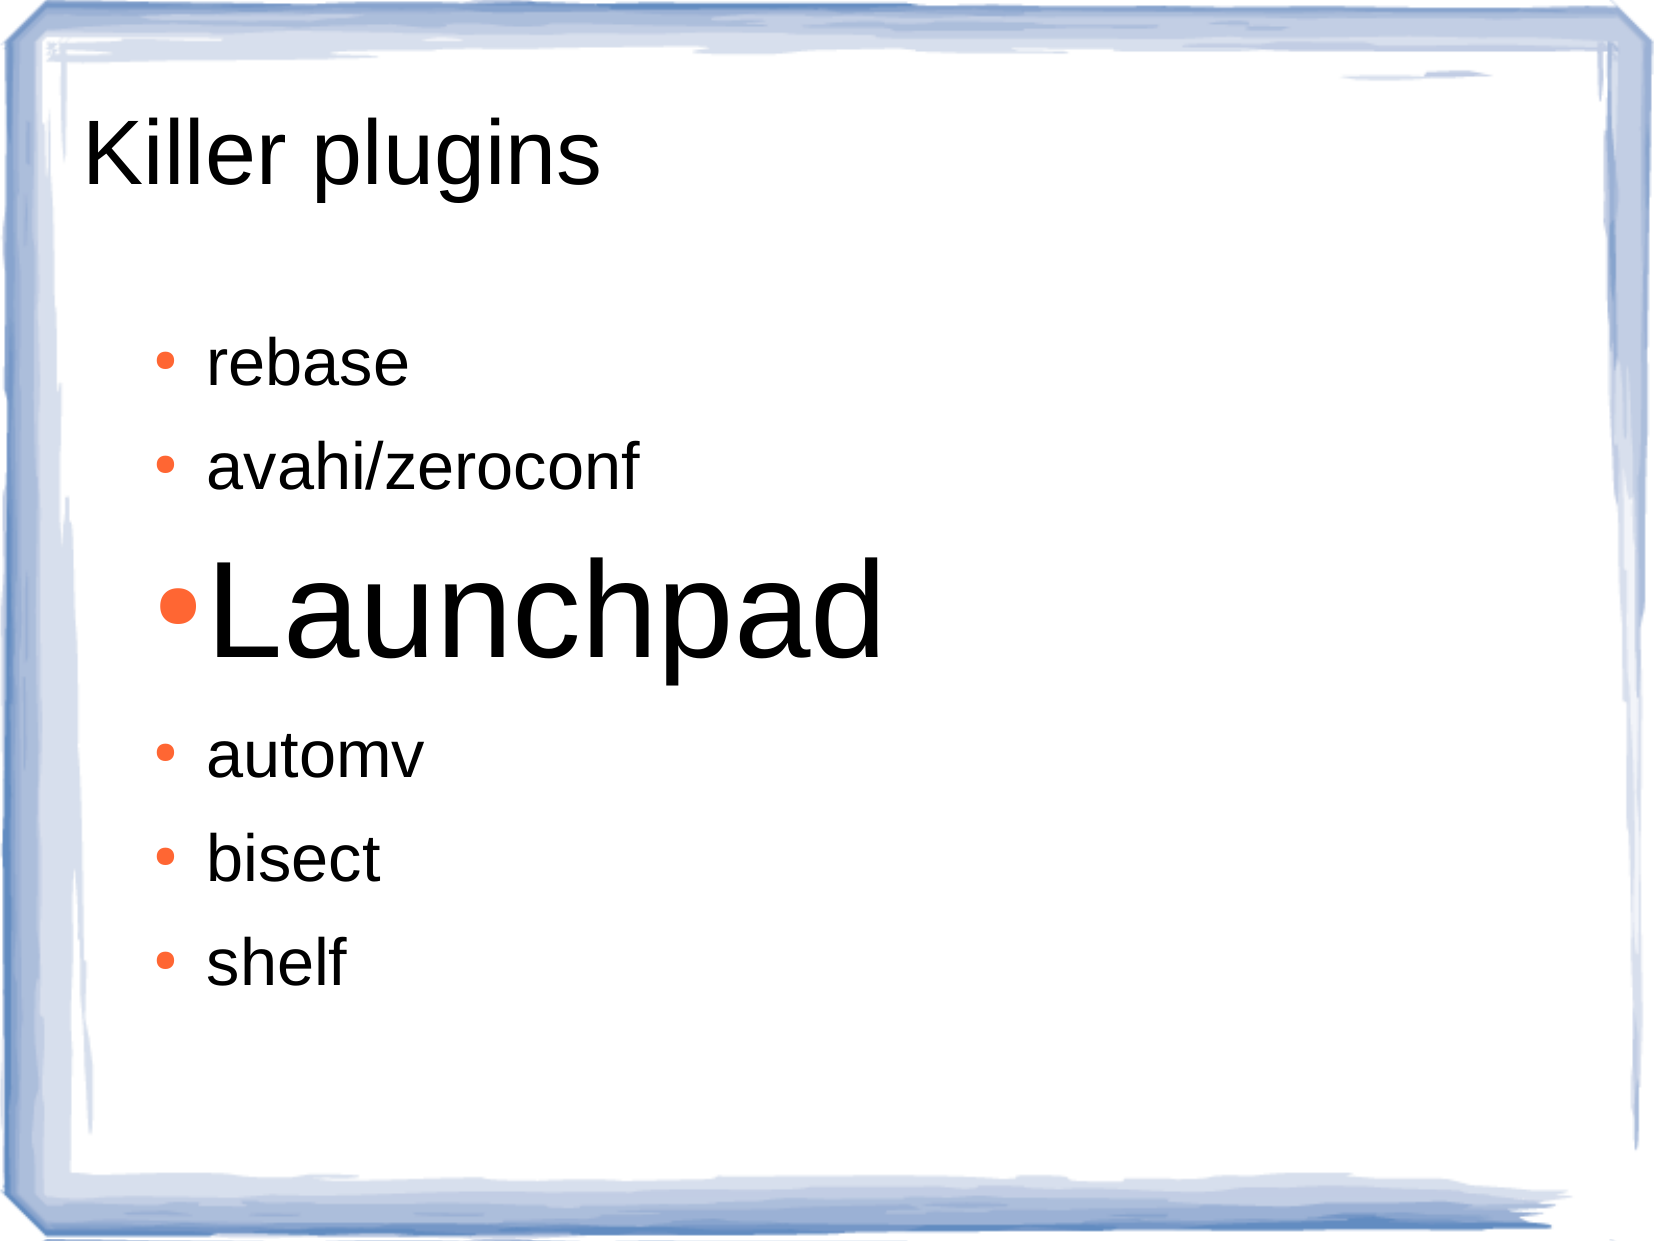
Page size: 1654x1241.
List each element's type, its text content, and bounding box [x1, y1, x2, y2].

picture [0, 0, 1654, 1241]
list rebase avahi/zeroconf Launchpad automv bisect shelf [118, 324, 1571, 1129]
title Killer plugins [82, 56, 1571, 250]
